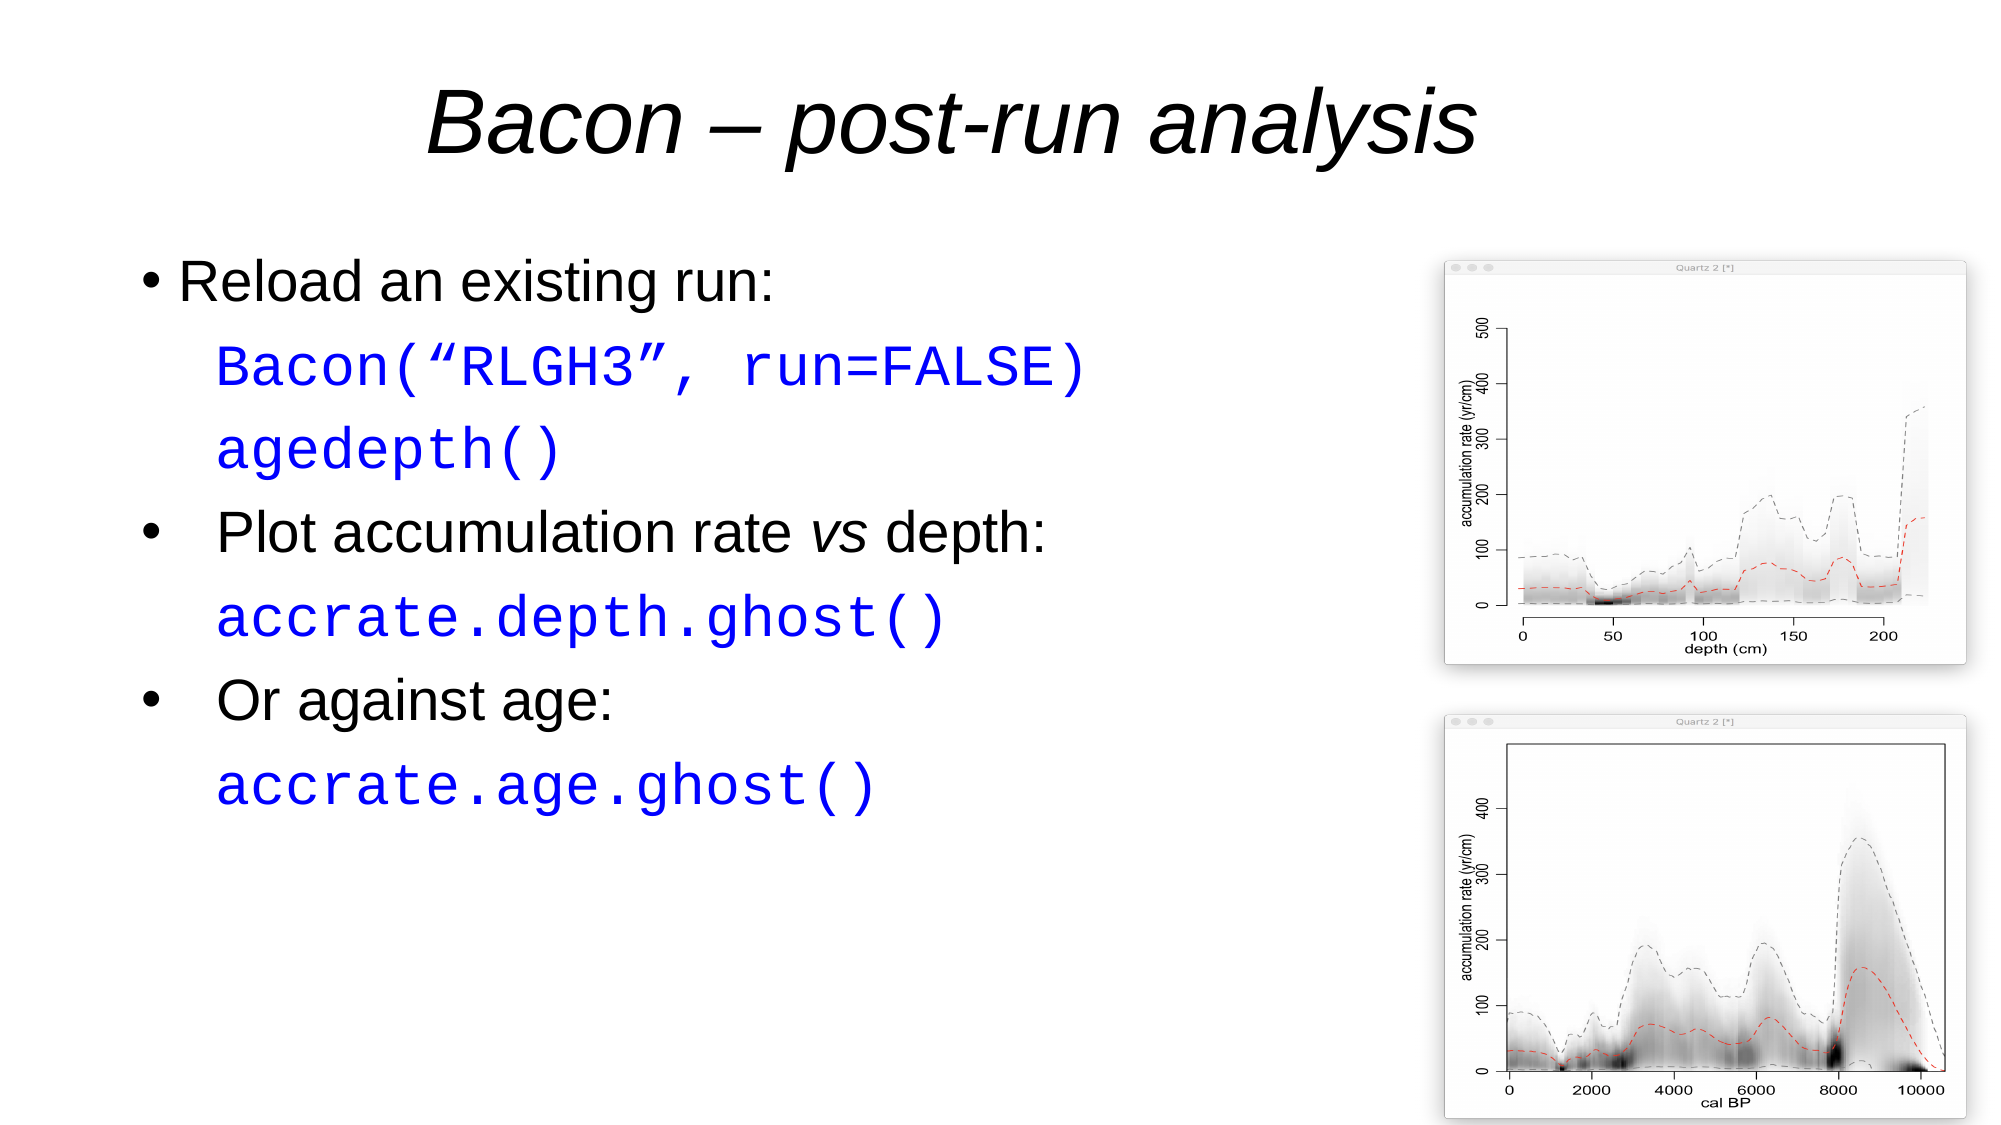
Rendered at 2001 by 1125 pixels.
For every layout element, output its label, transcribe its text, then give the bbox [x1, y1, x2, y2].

picture [1410, 240, 2000, 1125]
text_box Reload an existing run: Bacon(“RLGH3”, run=FALSE) agedepth() Plot accumulation rate vs depth: accrate.depth.ghost() Or against age: accrate.age.ghost() [141, 251, 1410, 871]
text_box Bacon – post-run analysis [425, 19, 1887, 230]
